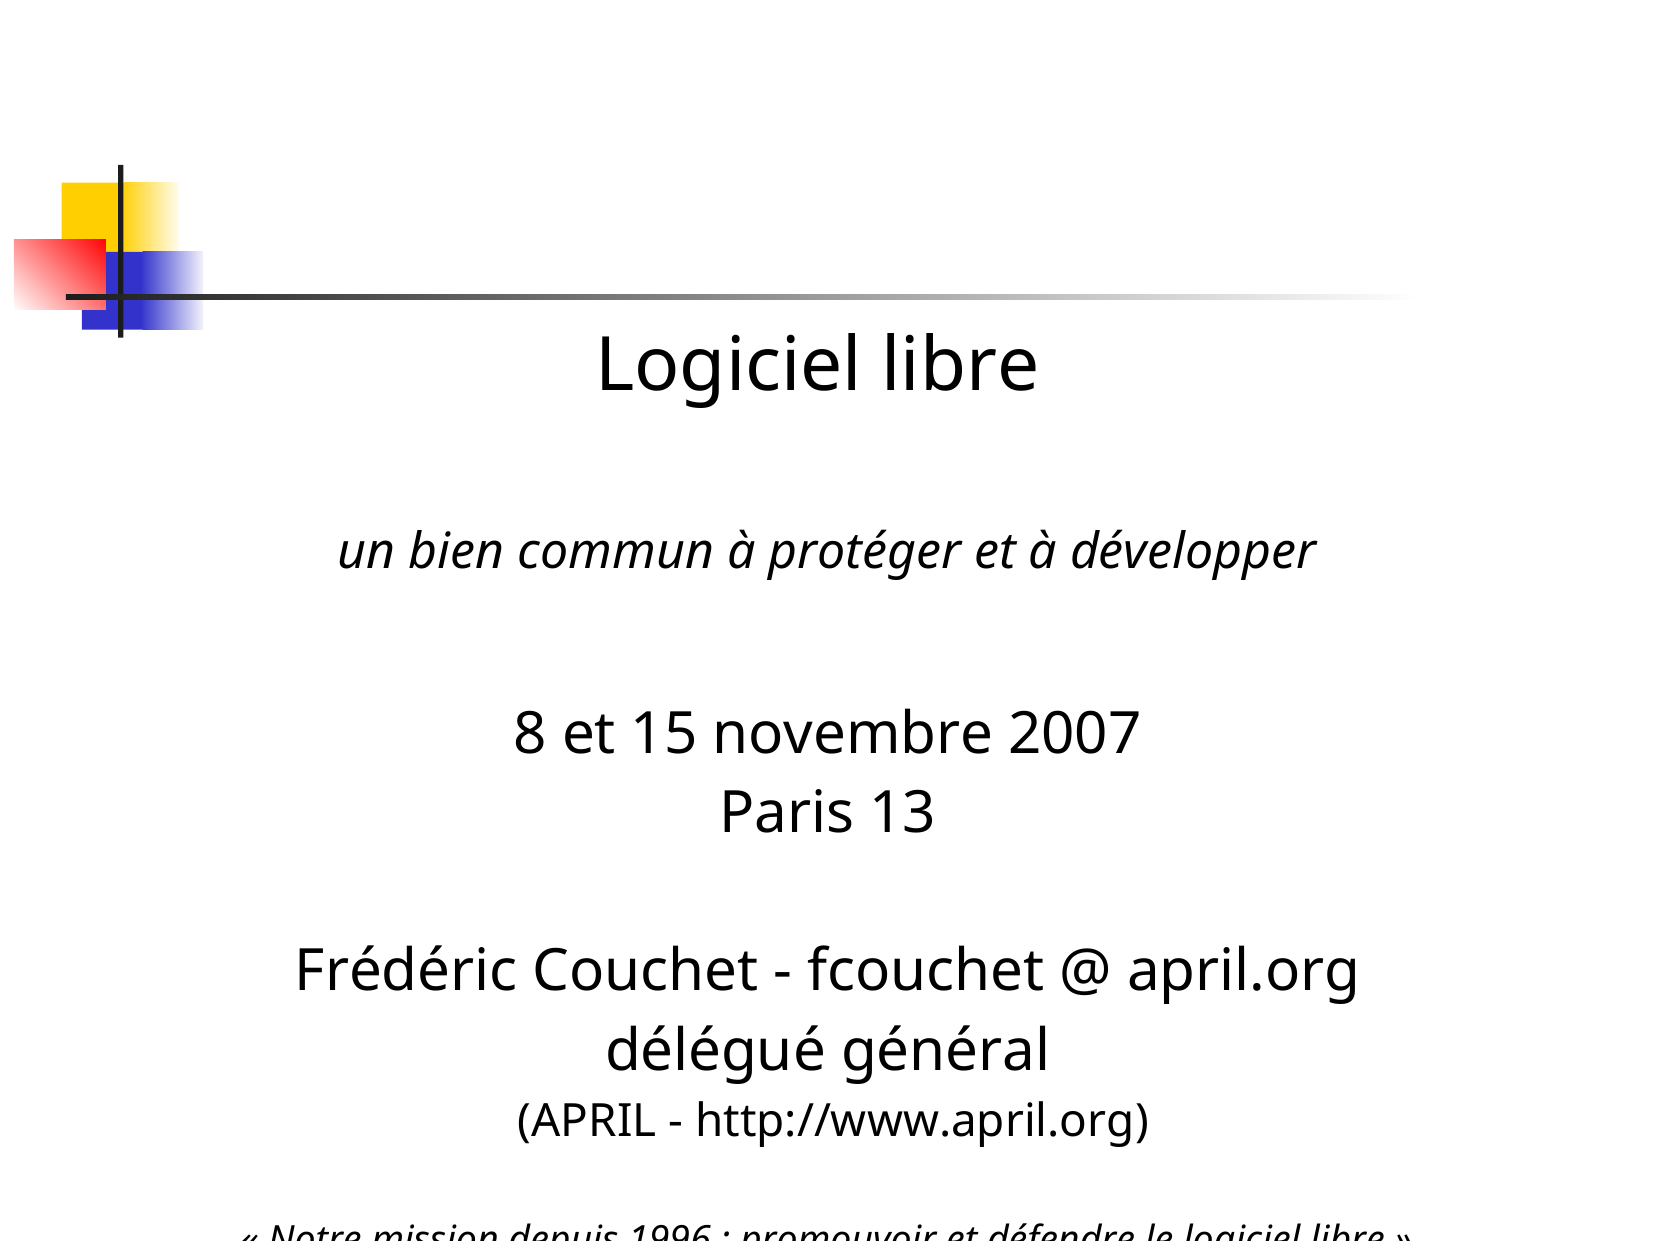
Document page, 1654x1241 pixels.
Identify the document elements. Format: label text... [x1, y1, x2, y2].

subtitle Logiciel libre un bien commun à protéger et à développer 8 et 15 novembre 2007 Paris 13 Frédéric Couchet - fcouchet @ april.org délégué général (APRIL - http://www.april.org) « Notre mission depuis 1996 : promouvoir et défendre le logiciel libre » [121, 311, 1534, 1206]
title [121, 102, 1534, 311]
